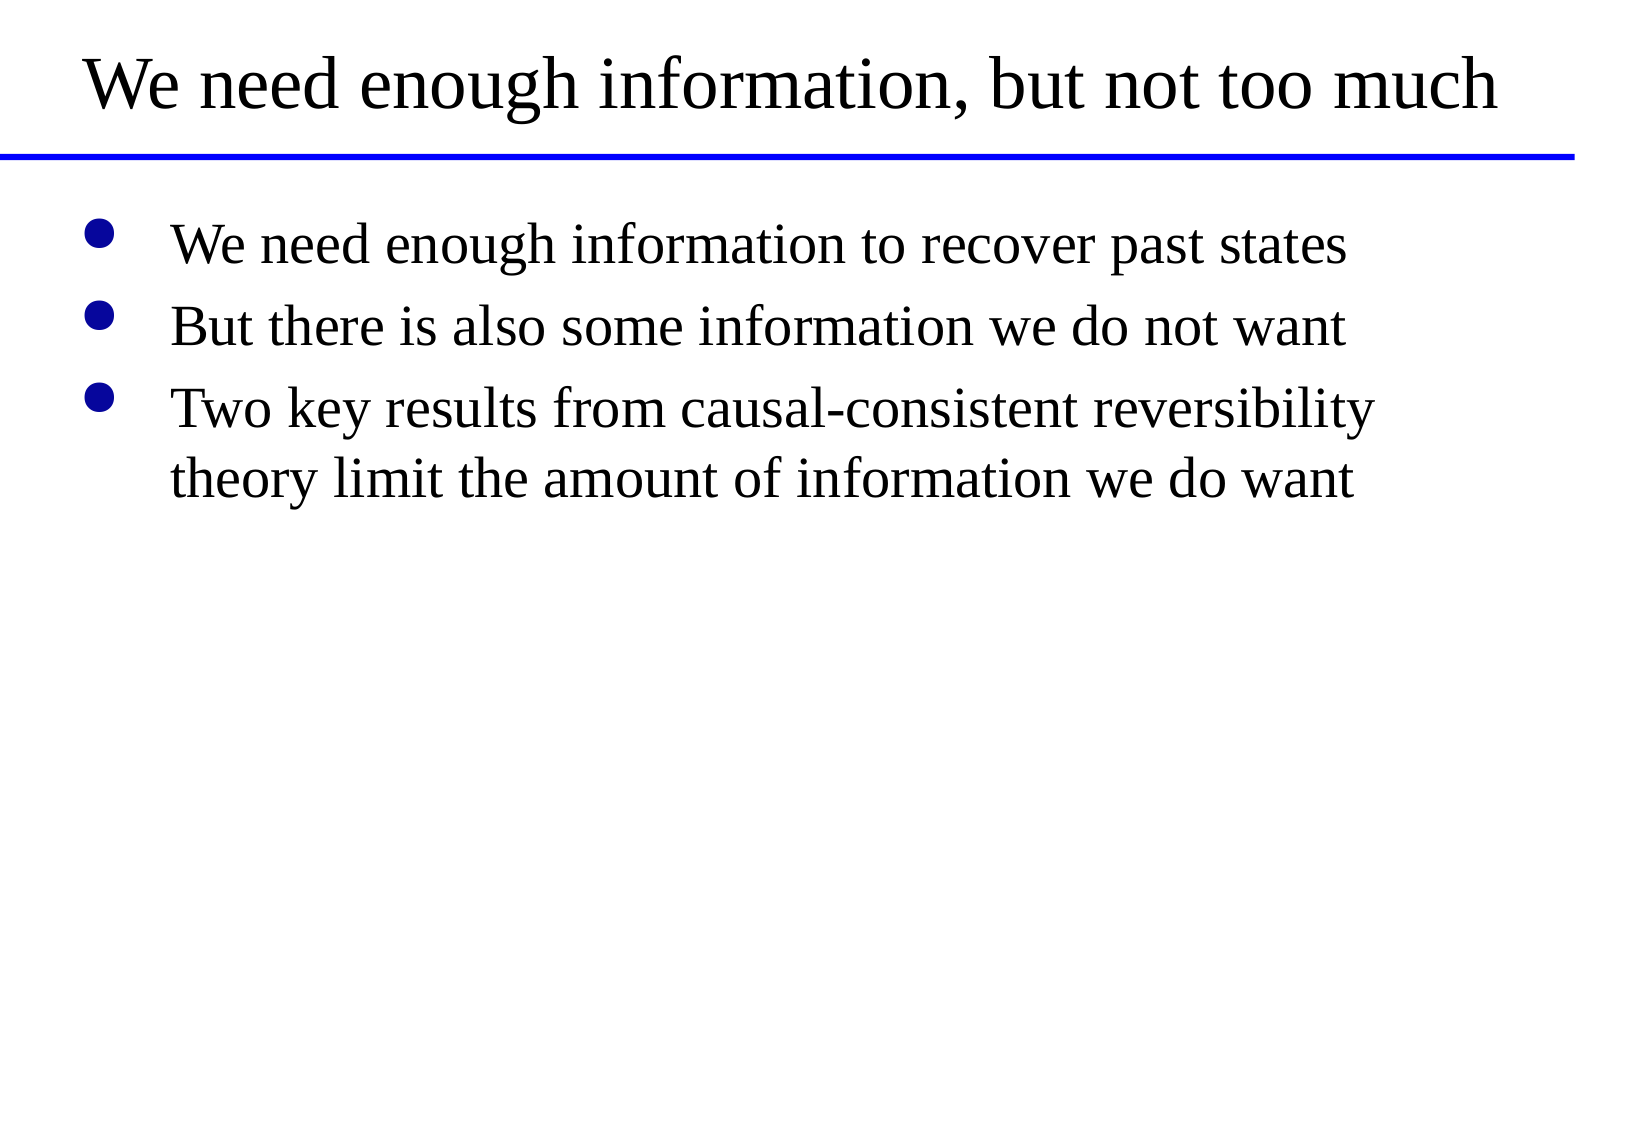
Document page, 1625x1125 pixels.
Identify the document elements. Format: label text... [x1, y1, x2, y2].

list We need enough information to recover past states But there is also some information we do not want Two key results from causal-consistent reversibility theory limit the amount of information we do want [67, 198, 1478, 1061]
title We need enough information, but not too much [67, 27, 1544, 131]
